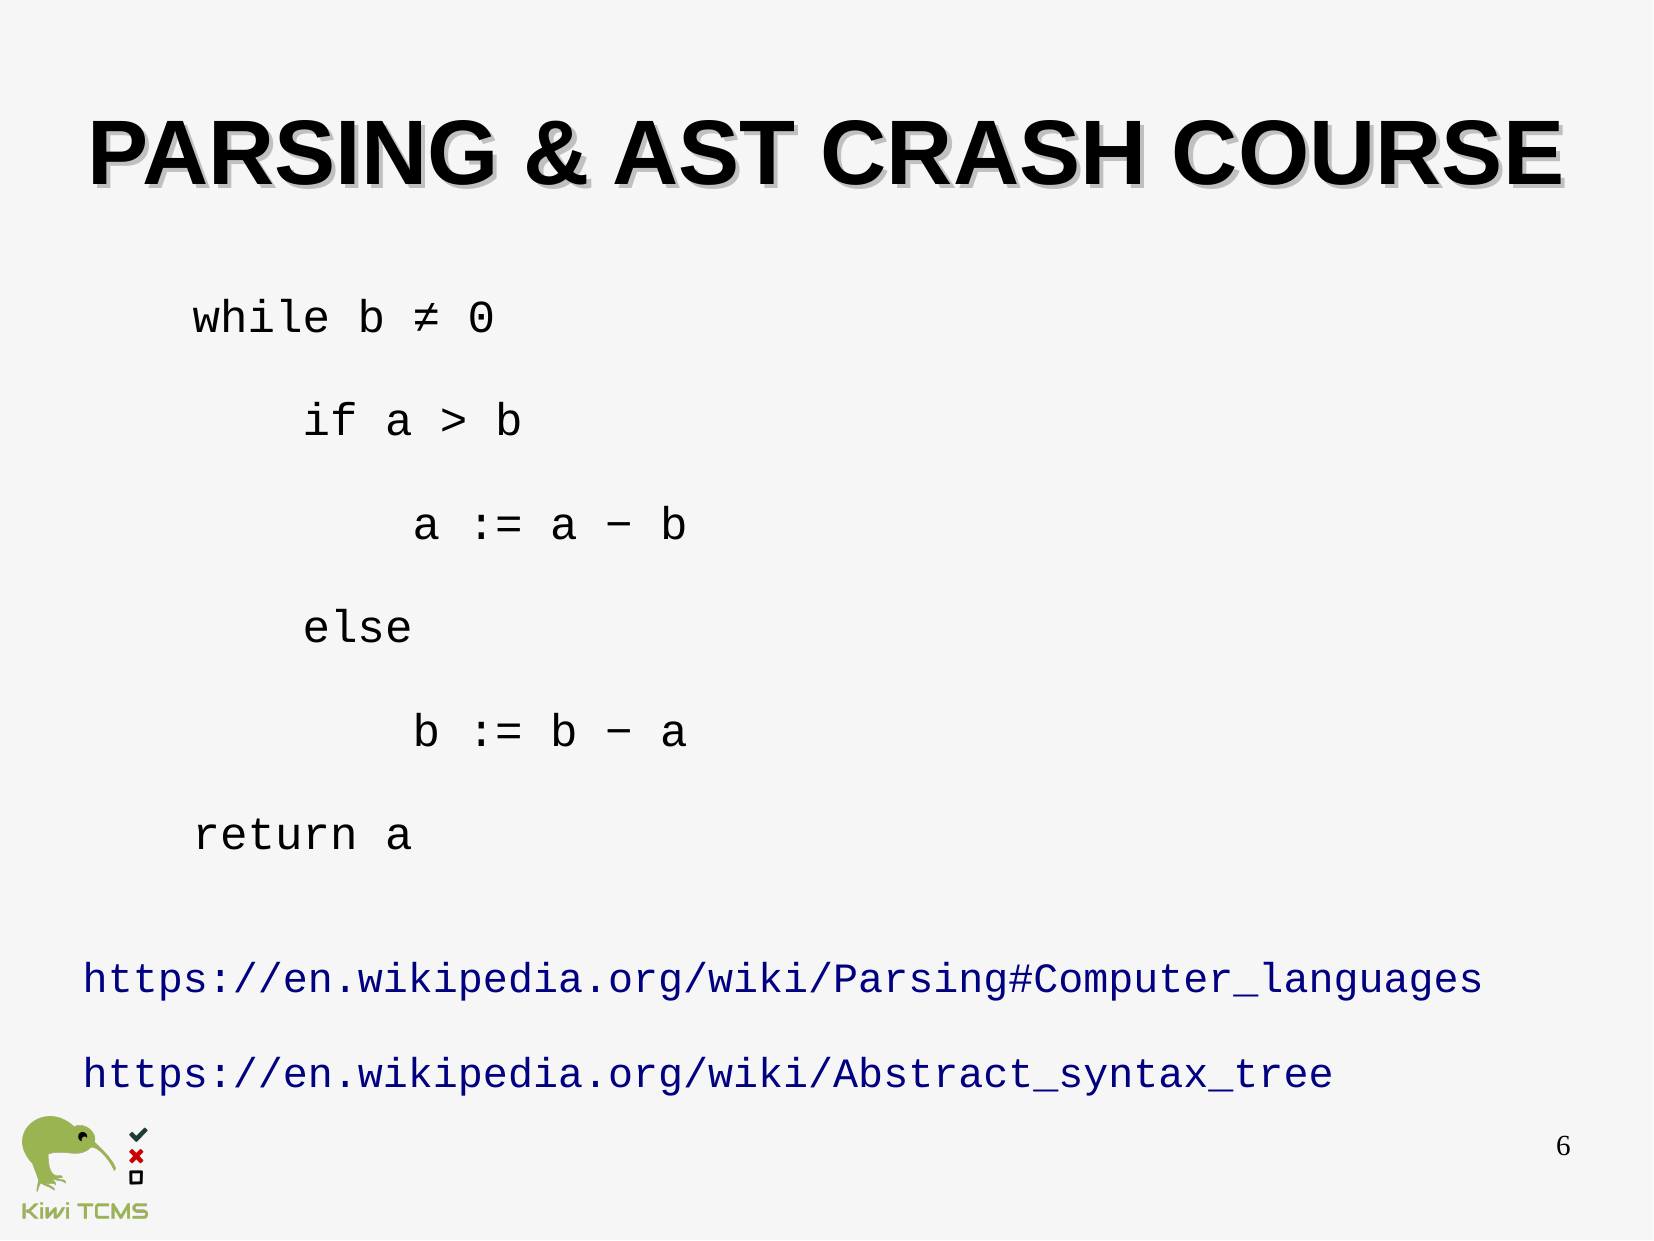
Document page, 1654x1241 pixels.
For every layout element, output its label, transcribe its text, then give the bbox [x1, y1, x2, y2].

title PARSING & AST CRASH COURSE [82, 49, 1571, 248]
subtitle while b ≠ 0 if a > b a := a − b else b := b − a return a https://en.wikipedia.org/wiki/Parsing#Computer_languages https://en.wikipedia.org/wiki/Abstract_syntax_tree [82, 248, 1571, 1099]
picture [22, 1116, 148, 1219]
